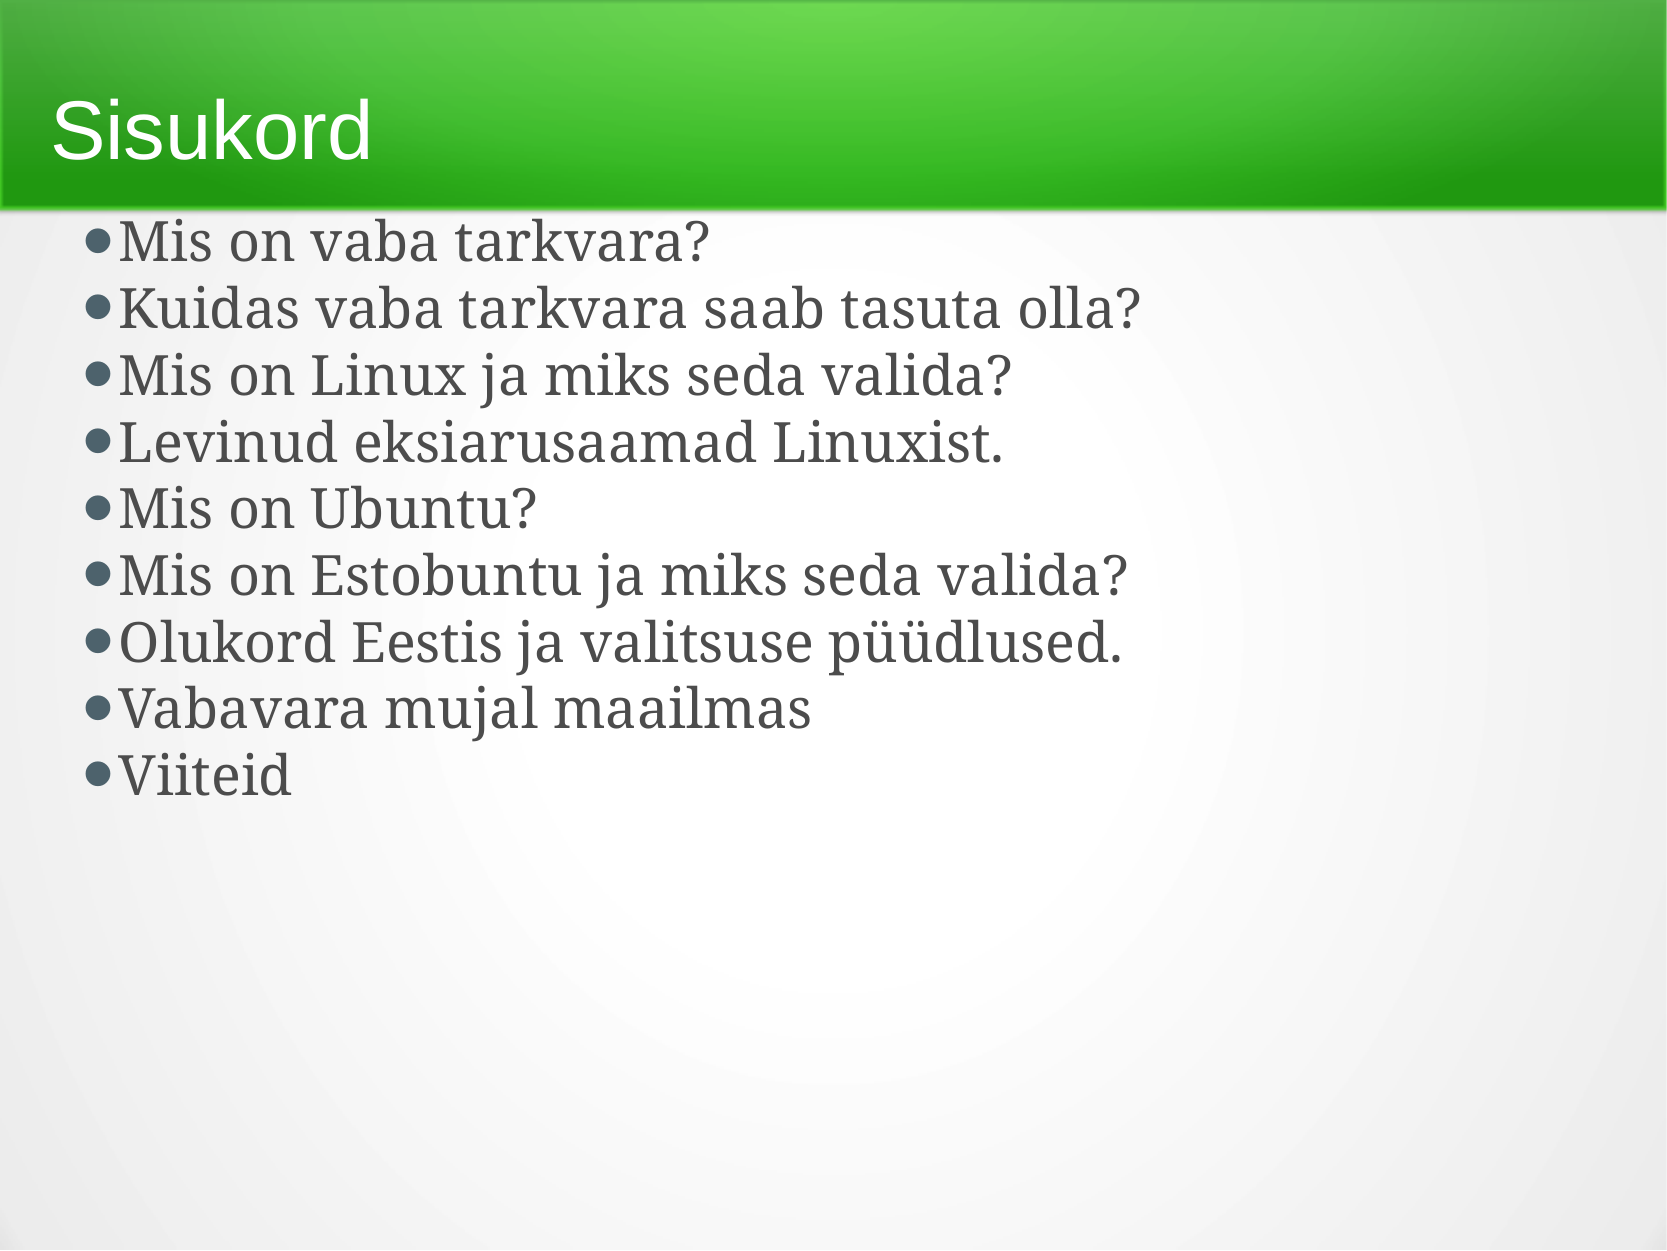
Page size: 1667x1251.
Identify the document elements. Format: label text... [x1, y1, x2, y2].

picture [0, 0, 1667, 1250]
title Sisukord [50, 84, 1630, 178]
list Mis on vaba tarkvara? Kuidas vaba tarkvara saab tasuta olla? Mis on Linux ja miks seda valida? Levinud eksiarusaamad Linuxist. Mis on Ubuntu? Mis on Estobuntu ja miks seda valida? Olukord Eestis ja valitsuse püüdlused. Vabavara mujal maailmas Viiteid [50, 200, 1629, 1192]
